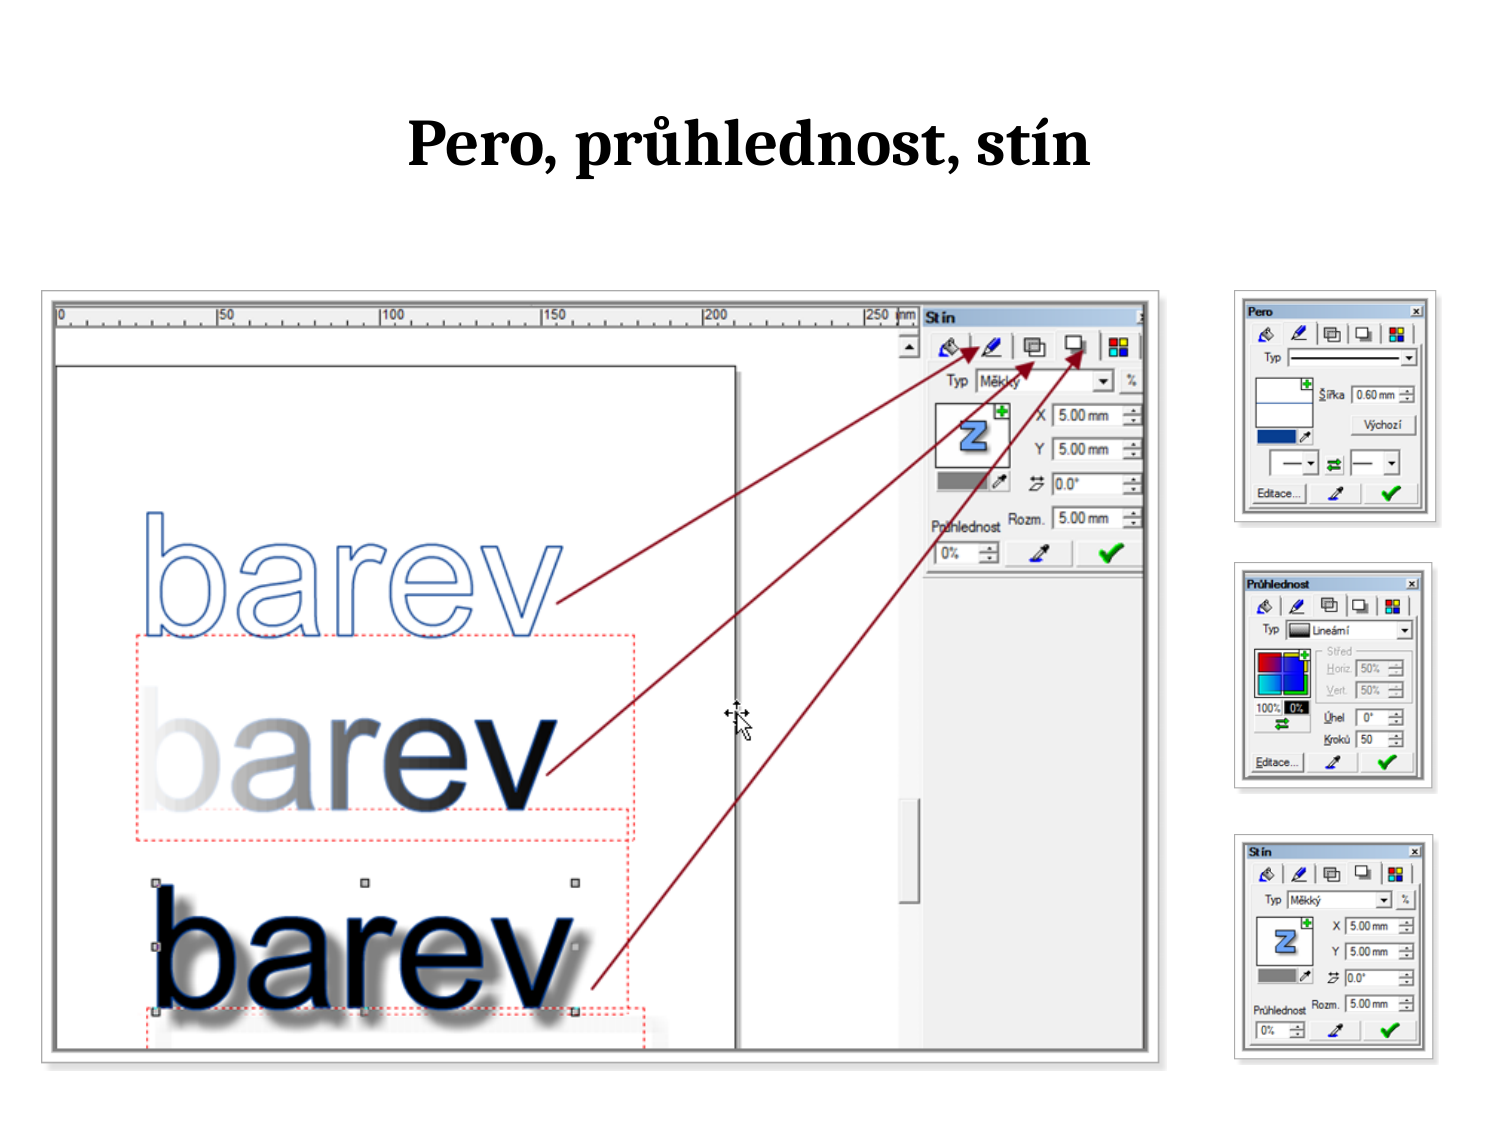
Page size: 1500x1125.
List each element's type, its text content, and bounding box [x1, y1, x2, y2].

picture [41, 290, 1167, 1071]
picture [1234, 290, 1442, 528]
title Pero, průhlednost, stín [0, 45, 1500, 233]
picture [1234, 562, 1438, 794]
picture [1234, 834, 1439, 1065]
